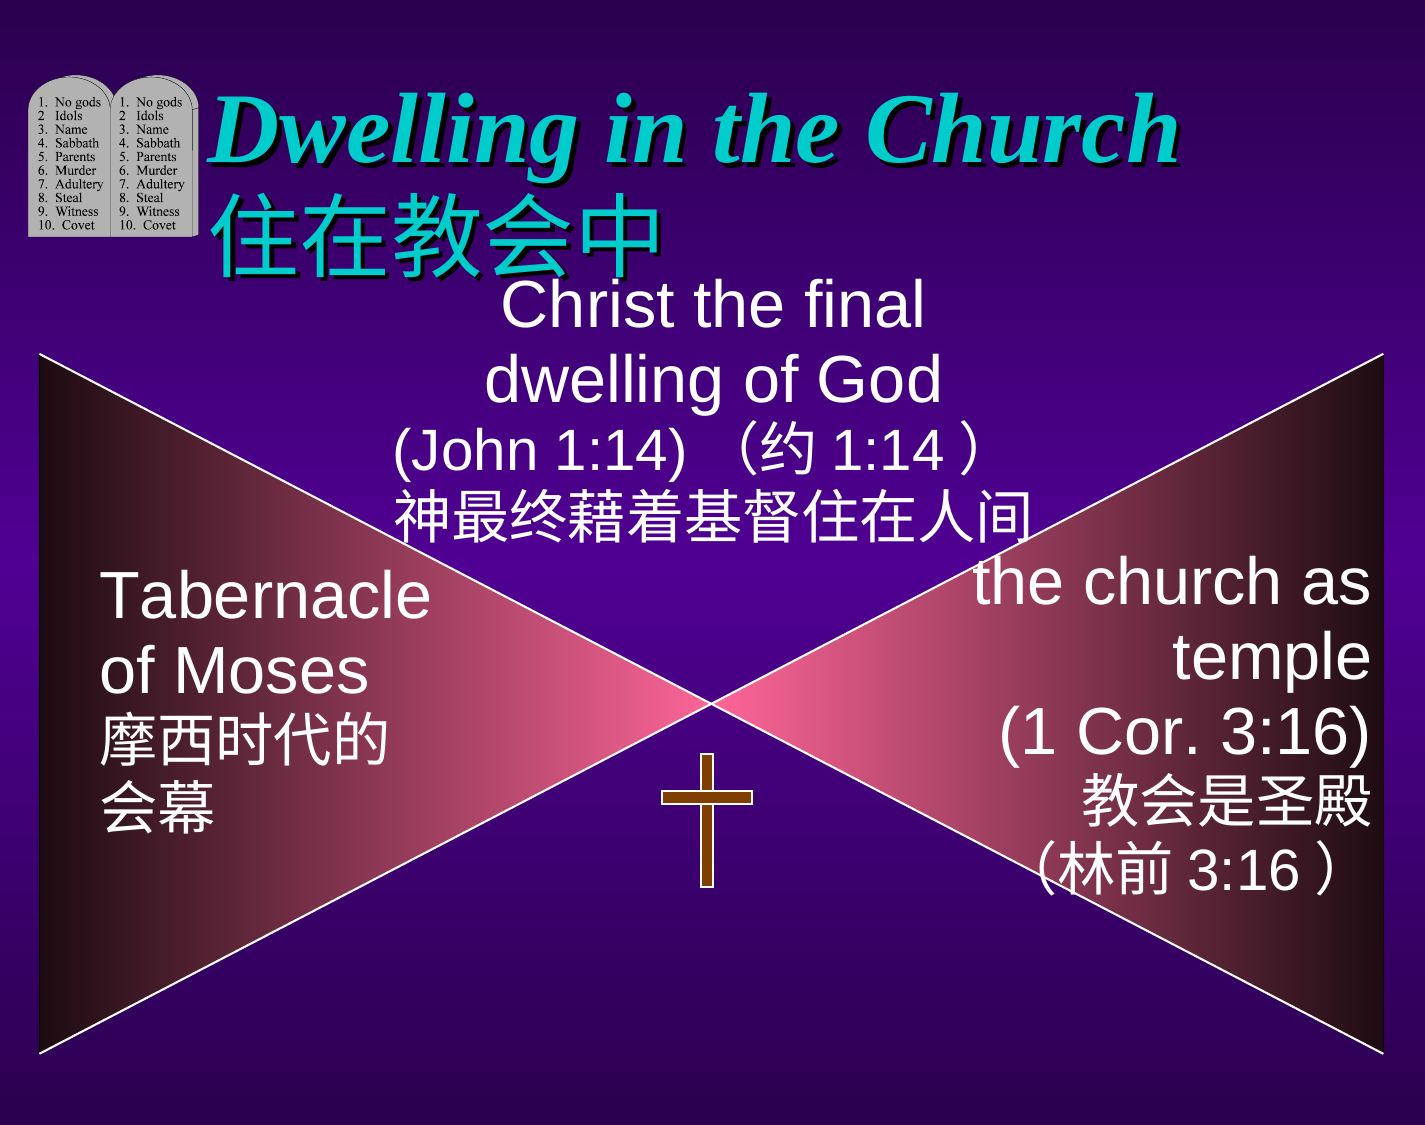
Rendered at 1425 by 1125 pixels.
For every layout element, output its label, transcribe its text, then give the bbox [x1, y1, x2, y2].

text_box [38, 355, 424, 1052]
text_box [1051, 356, 1384, 536]
text_box Tabernacle of Moses 摩西时代的 会幕 [84, 550, 472, 851]
text_box the church as temple (1 Cor. 3:16) 教会是圣殿 （林前3:16） [874, 536, 1388, 912]
text_box [661, 753, 753, 887]
text_box [716, 621, 874, 786]
text_box [472, 581, 707, 826]
text_box [1116, 912, 1384, 1052]
title Dwelling in the Church 住在教会中 [193, 64, 1425, 301]
text_box Christ the final dwelling of God (John 1:14)（约1:14） 神最终藉着基督住在人间 [377, 259, 1051, 560]
